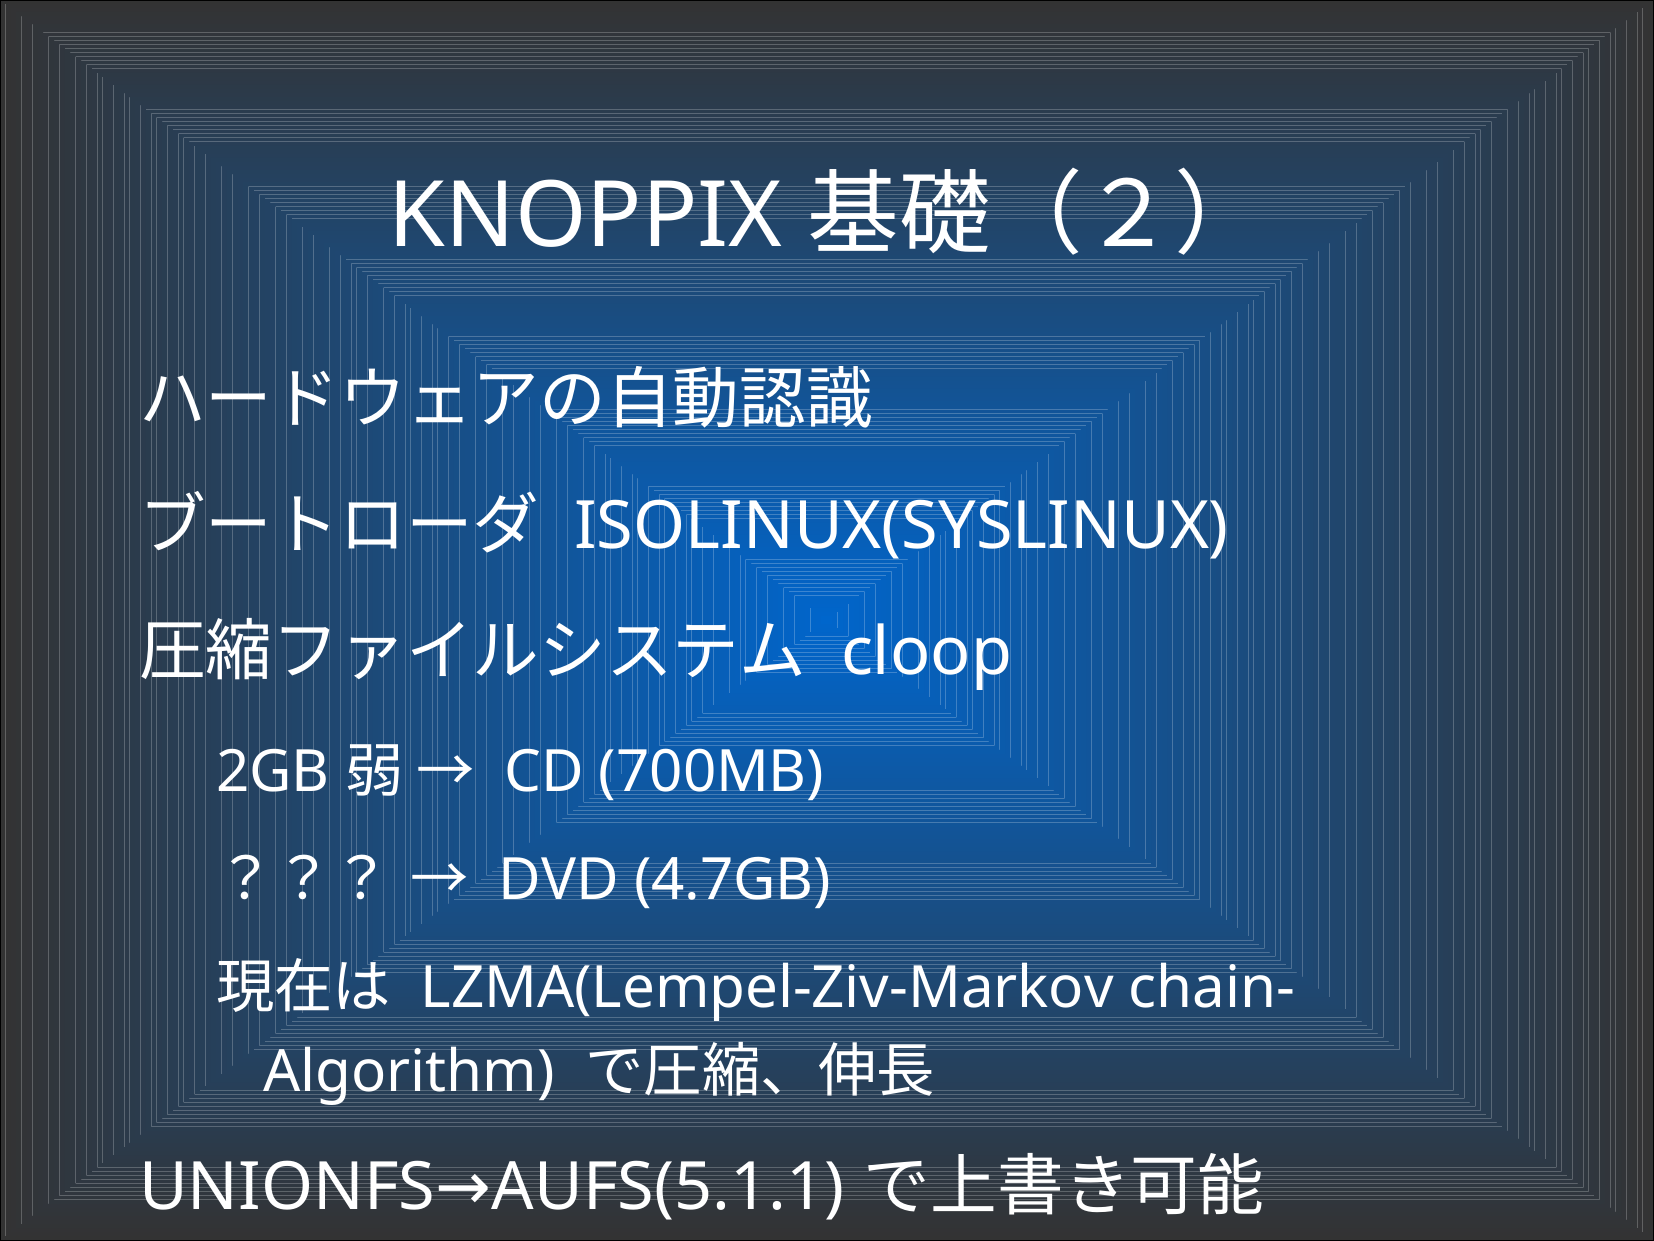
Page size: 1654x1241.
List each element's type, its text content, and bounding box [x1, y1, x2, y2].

list ハードウェアの自動認識 ブートローダ ISOLINUX(SYSLINUX) 圧縮ファイルシステム cloop 2GB弱 → CD (700MB) ？？？ → DVD (4.7GB) 現在は LZMA(Lempel-Ziv-Markov chain-Algorithm) で圧縮、伸長 UNIONFS→AUFS(5.1.1)で上書き可能 a stackable unification filesystem [121, 344, 1534, 1135]
title KNOPPIX基礎（２） [121, 102, 1534, 311]
